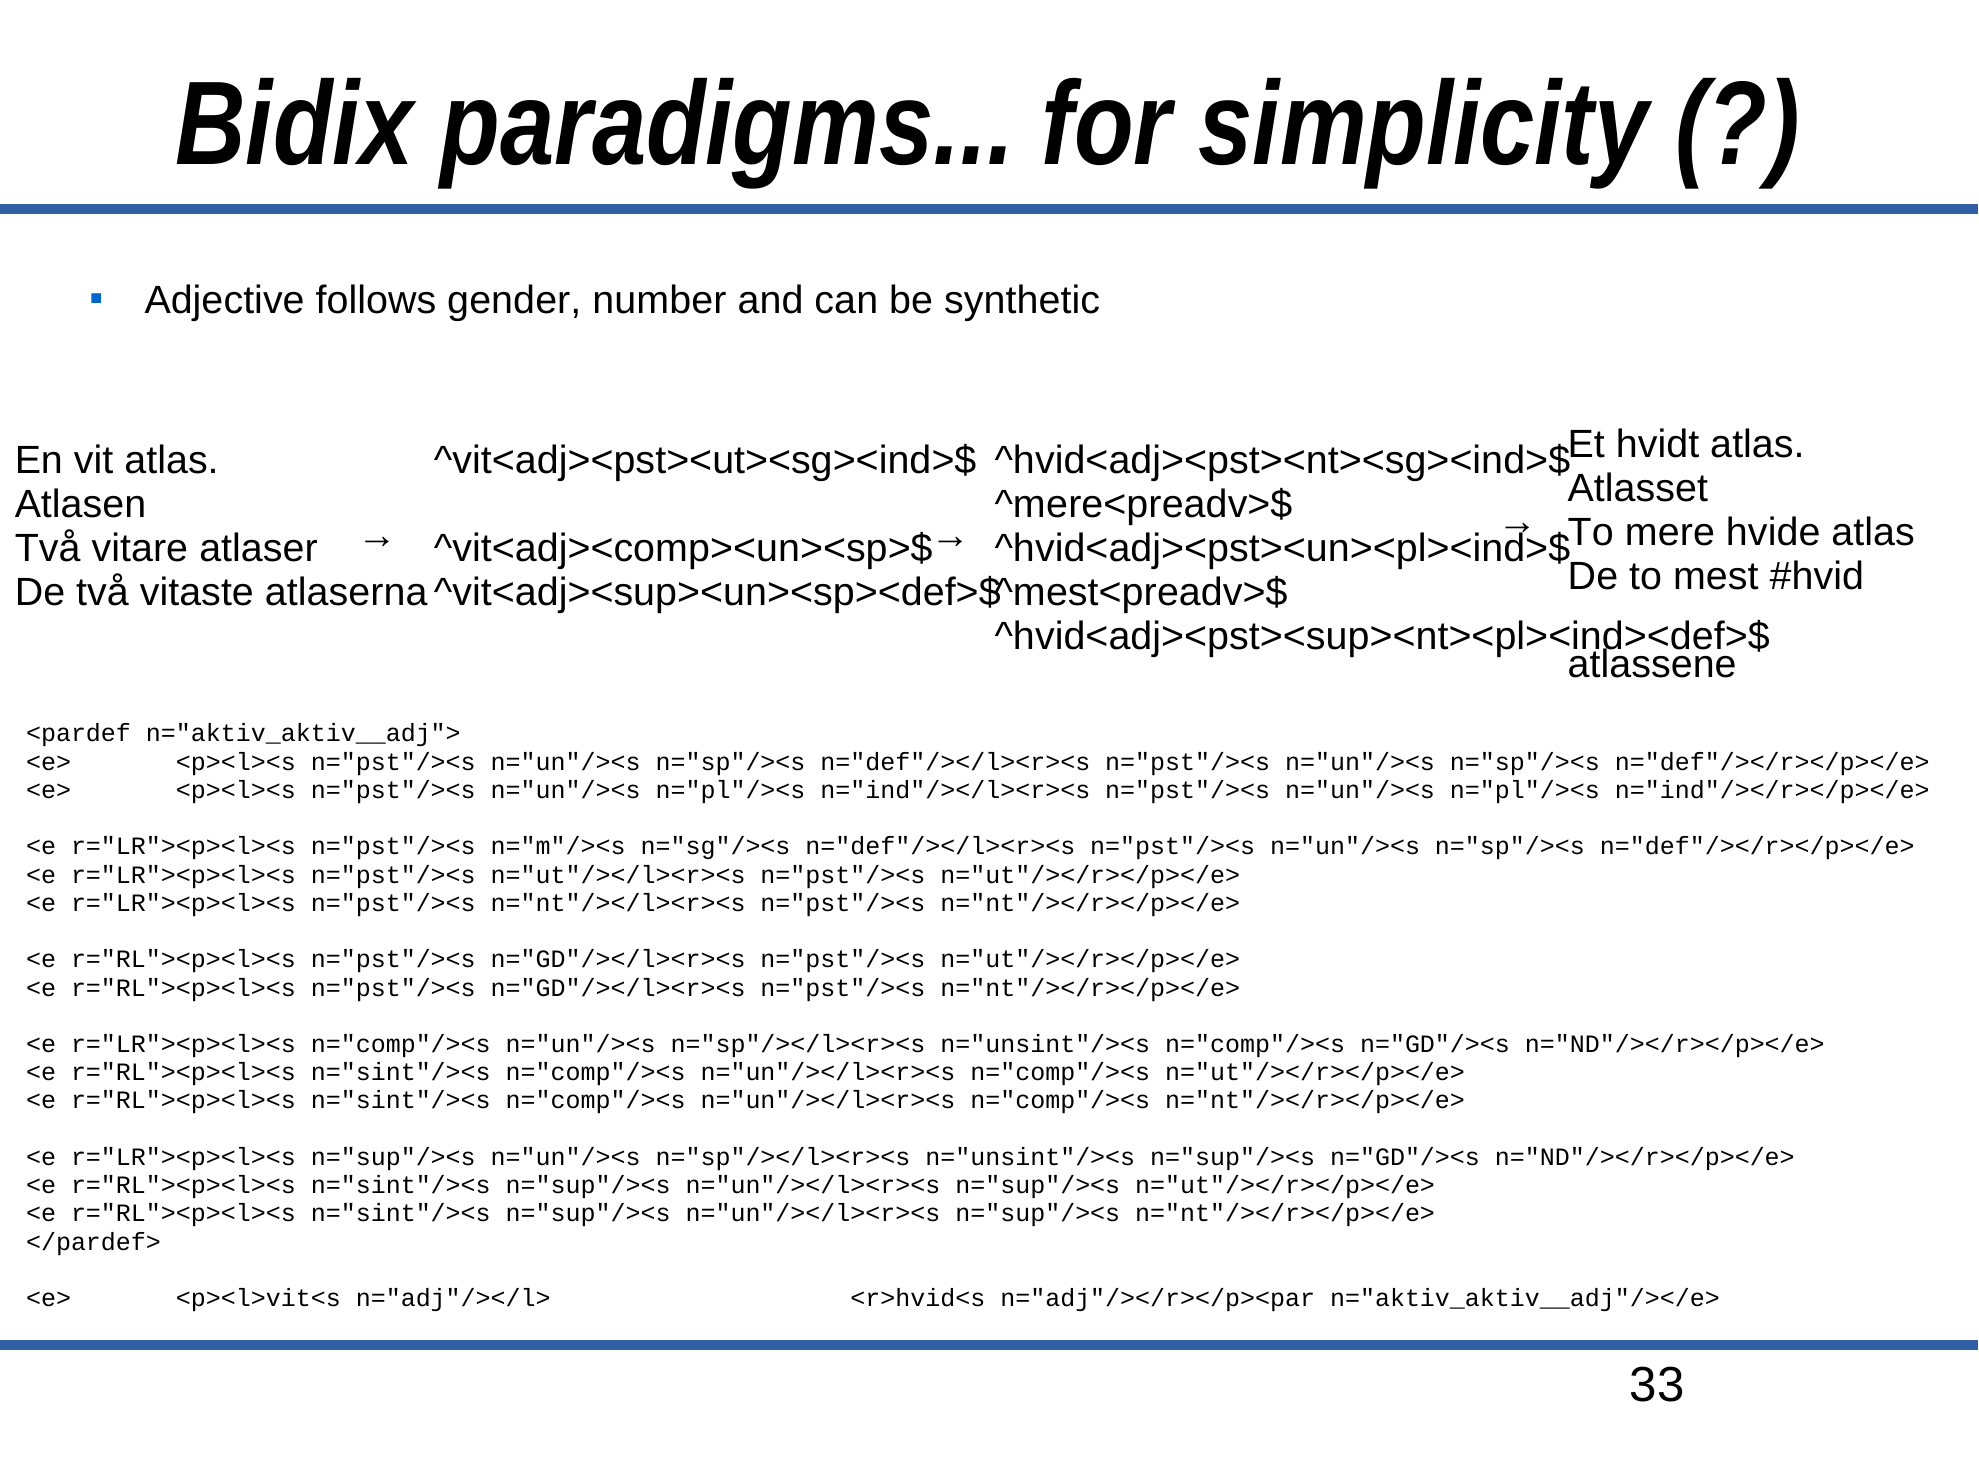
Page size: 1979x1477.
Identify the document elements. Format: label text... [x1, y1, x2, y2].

text_box ^vit<adj><pst><ut><sg><ind>$ ^vit<adj><comp><un><sp>$ ^vit<adj><sup><un><sp><def>$ [419, 430, 979, 648]
text_box <pardef n="aktiv_aktiv__adj"> <e> <p><l><s n="pst"/><s n="un"/><s n="sp"/><s n="def"/></l><r><s n="pst"/><s n="un"/><s n="sp"/><s n="def"/></r></p></e> <e> <p><l><s n="pst"/><s n="un"/><s n="pl"/><s n="ind"/></l><r><s n="pst"/><s n="un"/><s n="pl"/><s n="ind"/></r></p></e> <e r="LR"><p><l><s n="pst"/><s n="m"/><s n="sg"/><s n="def"/></l><r><s n="pst"/><s n="un"/><s n="sp"/><s n="def"/></r></p></e> <e r="LR"><p><l><s n="pst"/><s n="ut"/></l><r><s n="pst"/><s n="ut"/></r></p></e> <e r="LR"><p><l><s n="pst"/><s n="nt"/></l><r><s n="pst"/><s n="nt"/></r></p></e> <e r="RL"><p><l><s n="pst"/><s n="GD"/></l><r><s n="pst"/><s n="ut"/></r></p></e> <e r="RL"><p><l><s n="pst"/><s n="GD"/></l><r><s n="pst"/><s n="nt"/></r></p></e> <e r="LR"><p><l><s n="comp"/><s n="un"/><s n="sp"/></l><r><s n="unsint"/><s n="comp"/><s n="GD"/><s n="ND"/></r></p></e> <e r="RL"><p><l><s n="sint"/><s n="comp"/><s n="un"/></l><r><s n="comp"/><s n="ut"/></r></p></e> <e r="RL"><p><l><s n="sint"/><s n="comp"/><s n="un"/></l><r><s n="comp"/><s n="nt"/></r></p></e> <e r="LR"><p><l><s n="sup"/><s n="un"/><s n="sp"/></l><r><s n="unsint"/><s n="sup"/><s n="GD"/><s n="ND"/></r></p></e> <e r="RL"><p><l><s n="sint"/><s n="sup"/><s n="un"/></l><r><s n="sup"/><s n="ut"/></r></p></e> <e r="RL"><p><l><s n="sint"/><s n="sup"/><s n="un"/></l><r><s n="sup"/><s n="nt"/></r></p></e> </pardef> <e> <p><l>vit<s n="adj"/></l> <r>hvid<s n="adj"/></r></p><par n="aktiv_aktiv__adj"/></e> [11, 713, 1979, 1438]
title Bidix paradigms... for simplicity (?) [0, 30, 1979, 203]
text_box En vit atlas. Atlasen Två vitare atlaser De två vitaste atlaserna [0, 430, 419, 648]
text_box Adjective follows gender, number and can be synthetic [59, 270, 1782, 352]
text_box → [915, 505, 984, 573]
text_box Et hvidt atlas. Atlasset To mere hvide atlas De to mest #hvid atlassene [1553, 414, 1979, 732]
text_box ^hvid<adj><pst><nt><sg><ind>$ ^me re<preadv>$ ^hvid<adj><pst><un><pl><ind>$ ^mest<preadv>$ ^hvid<adj><pst><sup><nt><pl><ind><def>$ [979, 430, 1553, 698]
text_box → [342, 505, 414, 573]
text_box → [1482, 490, 1550, 559]
